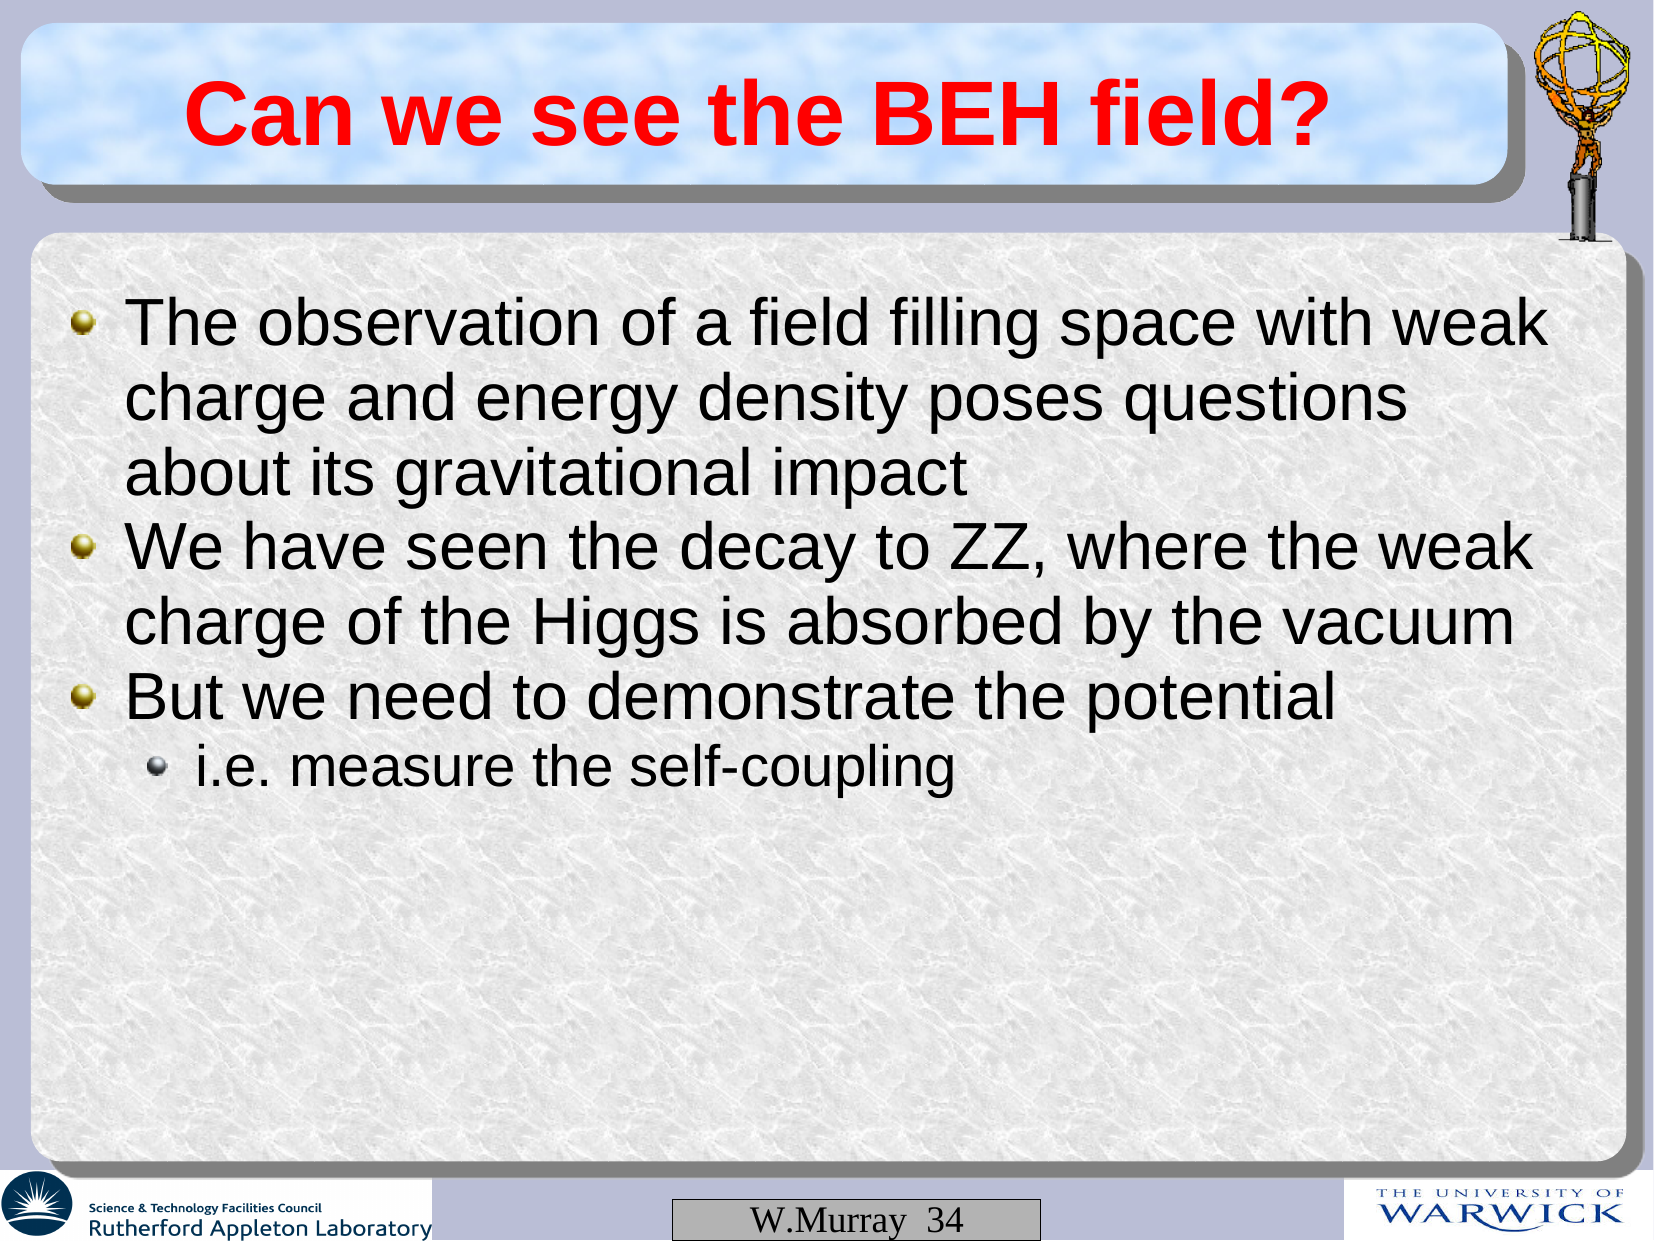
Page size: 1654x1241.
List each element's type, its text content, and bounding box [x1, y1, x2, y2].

title Can we see the BEH field? [29, 39, 1489, 190]
picture [1344, 1170, 1654, 1241]
list The observation of a field filling space with weak charge and energy density poses questions about its gravitational impact We have seen the decay to ZZ, where the weak charge of the Higgs is absorbed by the vacuum But we need to demonstrate the potential i.e. measure the self-coupling [53, 285, 1588, 1193]
picture [0, 1170, 432, 1241]
picture [30, 0, 1654, 1162]
picture [20, 22, 1508, 181]
